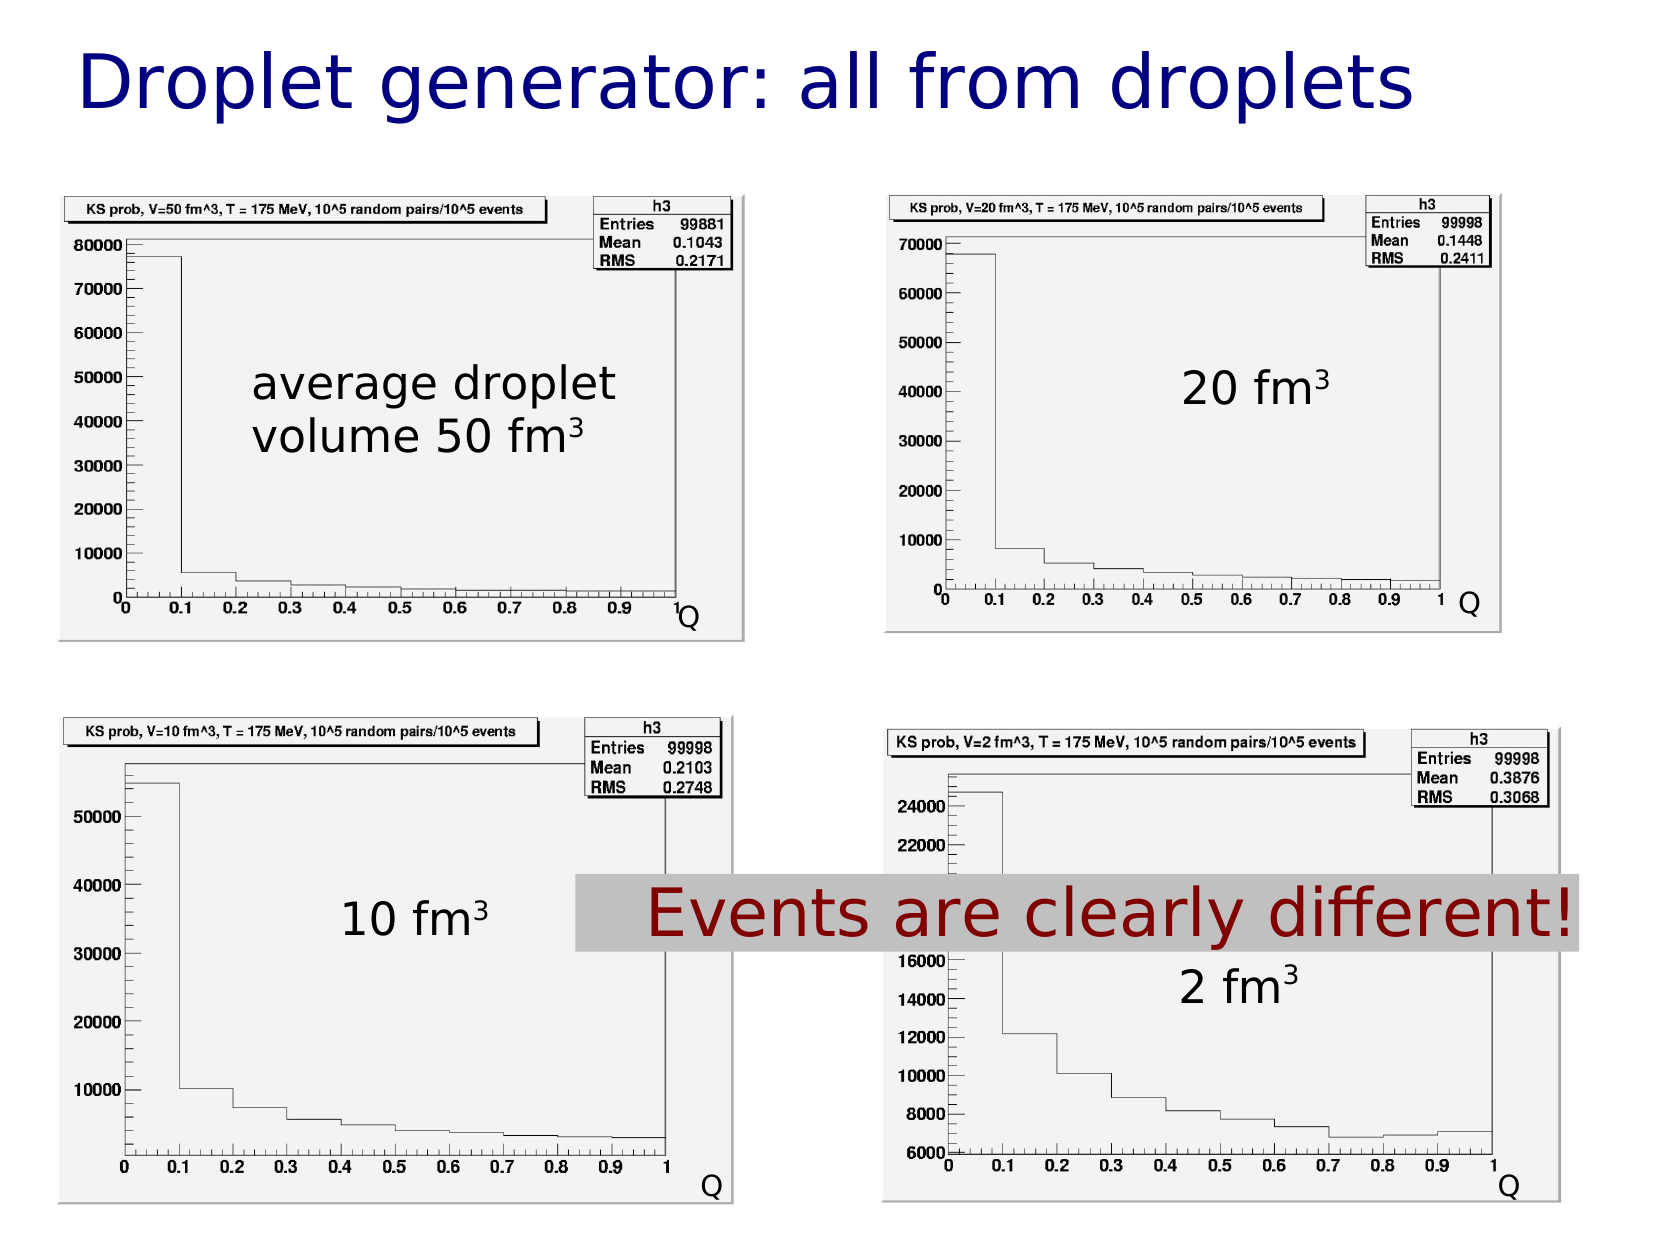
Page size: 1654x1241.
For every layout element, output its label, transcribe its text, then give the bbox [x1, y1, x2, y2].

chart [1177, 960, 1654, 1139]
text_box Q [1443, 578, 1496, 628]
text_box 20 fm3 [1151, 354, 1346, 424]
text_box average droplet volume 50 fm3 [236, 349, 646, 473]
text_box Q [1482, 1161, 1536, 1211]
subtitle Events are clearly different! [575, 873, 1580, 952]
text_box Q [662, 593, 716, 643]
picture [855, 122, 1631, 1222]
title Droplet generator: all from droplets [75, 25, 1565, 141]
text_box 10 fm3 [324, 885, 505, 956]
text_box Q [685, 1161, 739, 1211]
picture [31, 122, 816, 1224]
